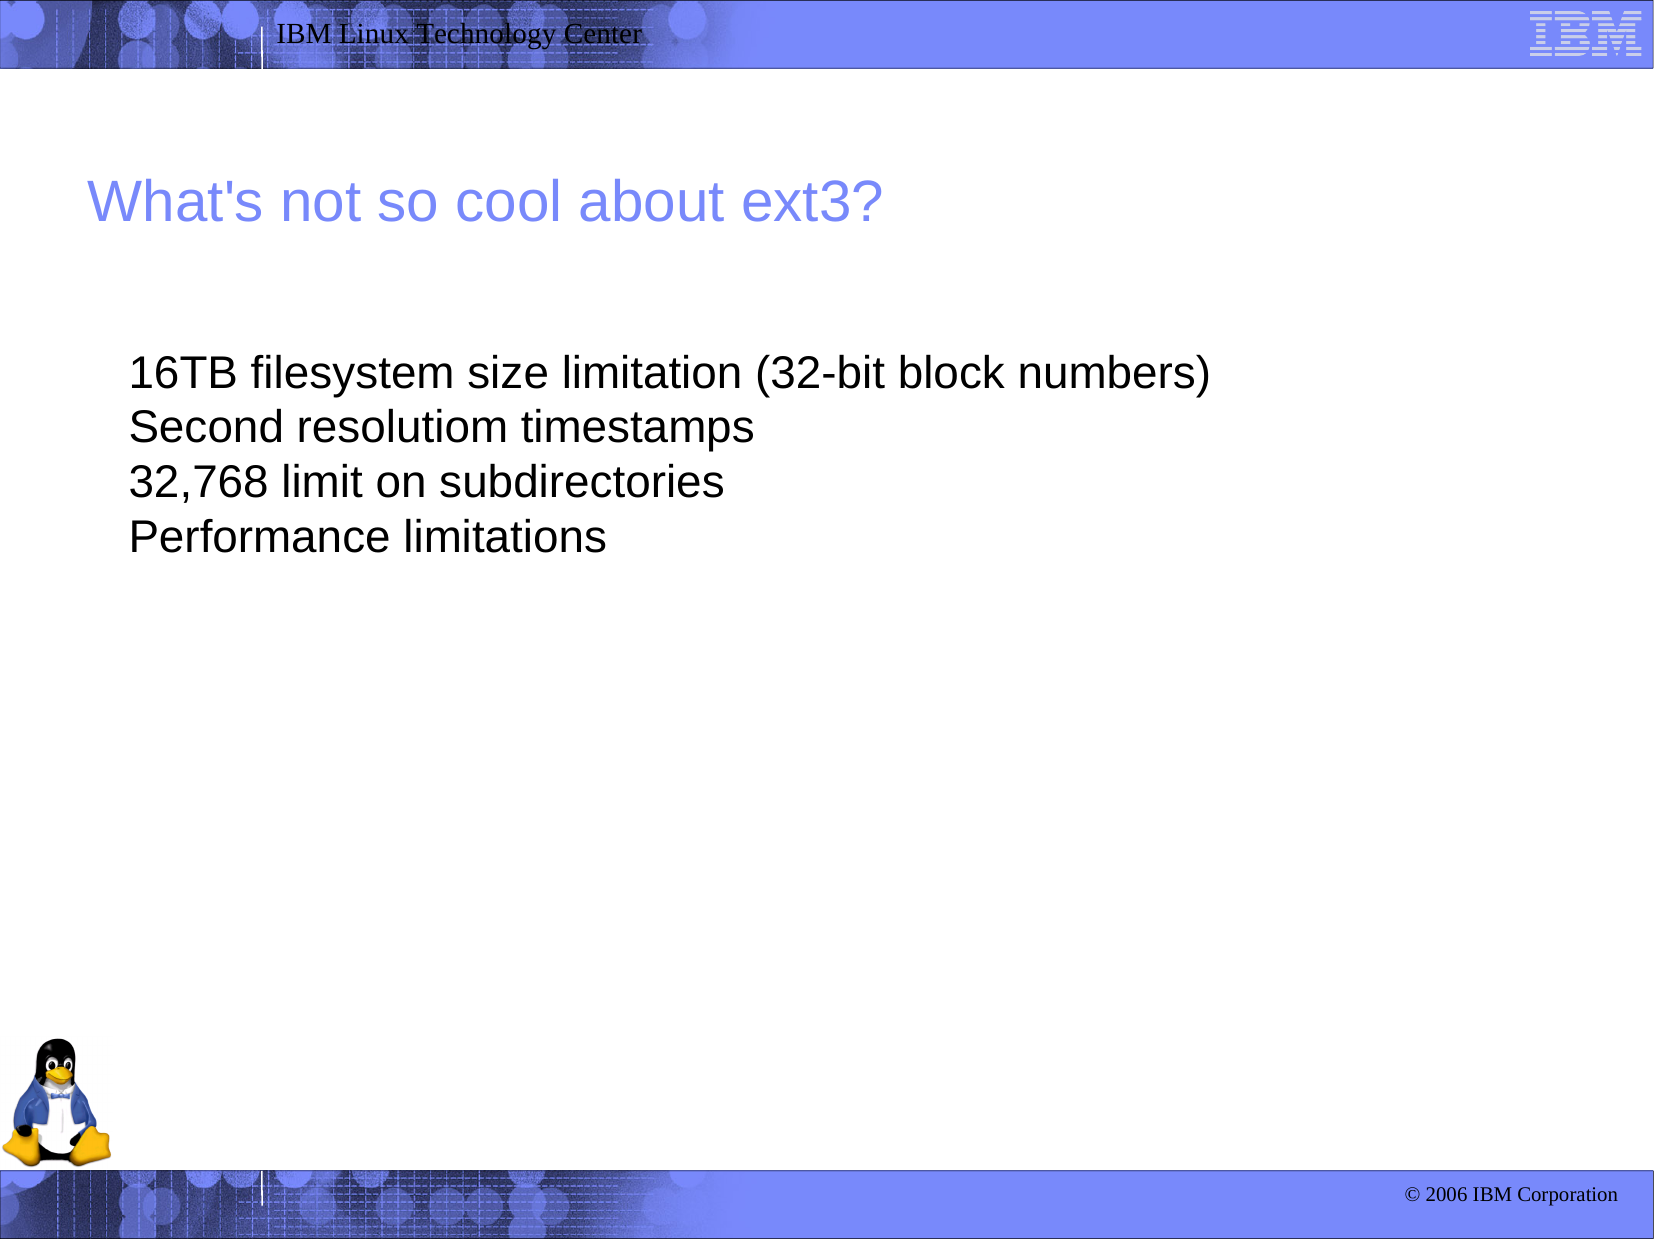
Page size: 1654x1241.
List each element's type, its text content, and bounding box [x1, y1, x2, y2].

picture [1, 1172, 1653, 1238]
picture [1, 1, 1652, 67]
list 16TB filesystem size limitation (32-bit block numbers) Second resolutiom timestamps 32,768 limit on subdirectories Performance limitations [128, 343, 1571, 1049]
picture [0, 1036, 113, 1169]
title What's not so cool about ext3? [87, 157, 1520, 248]
